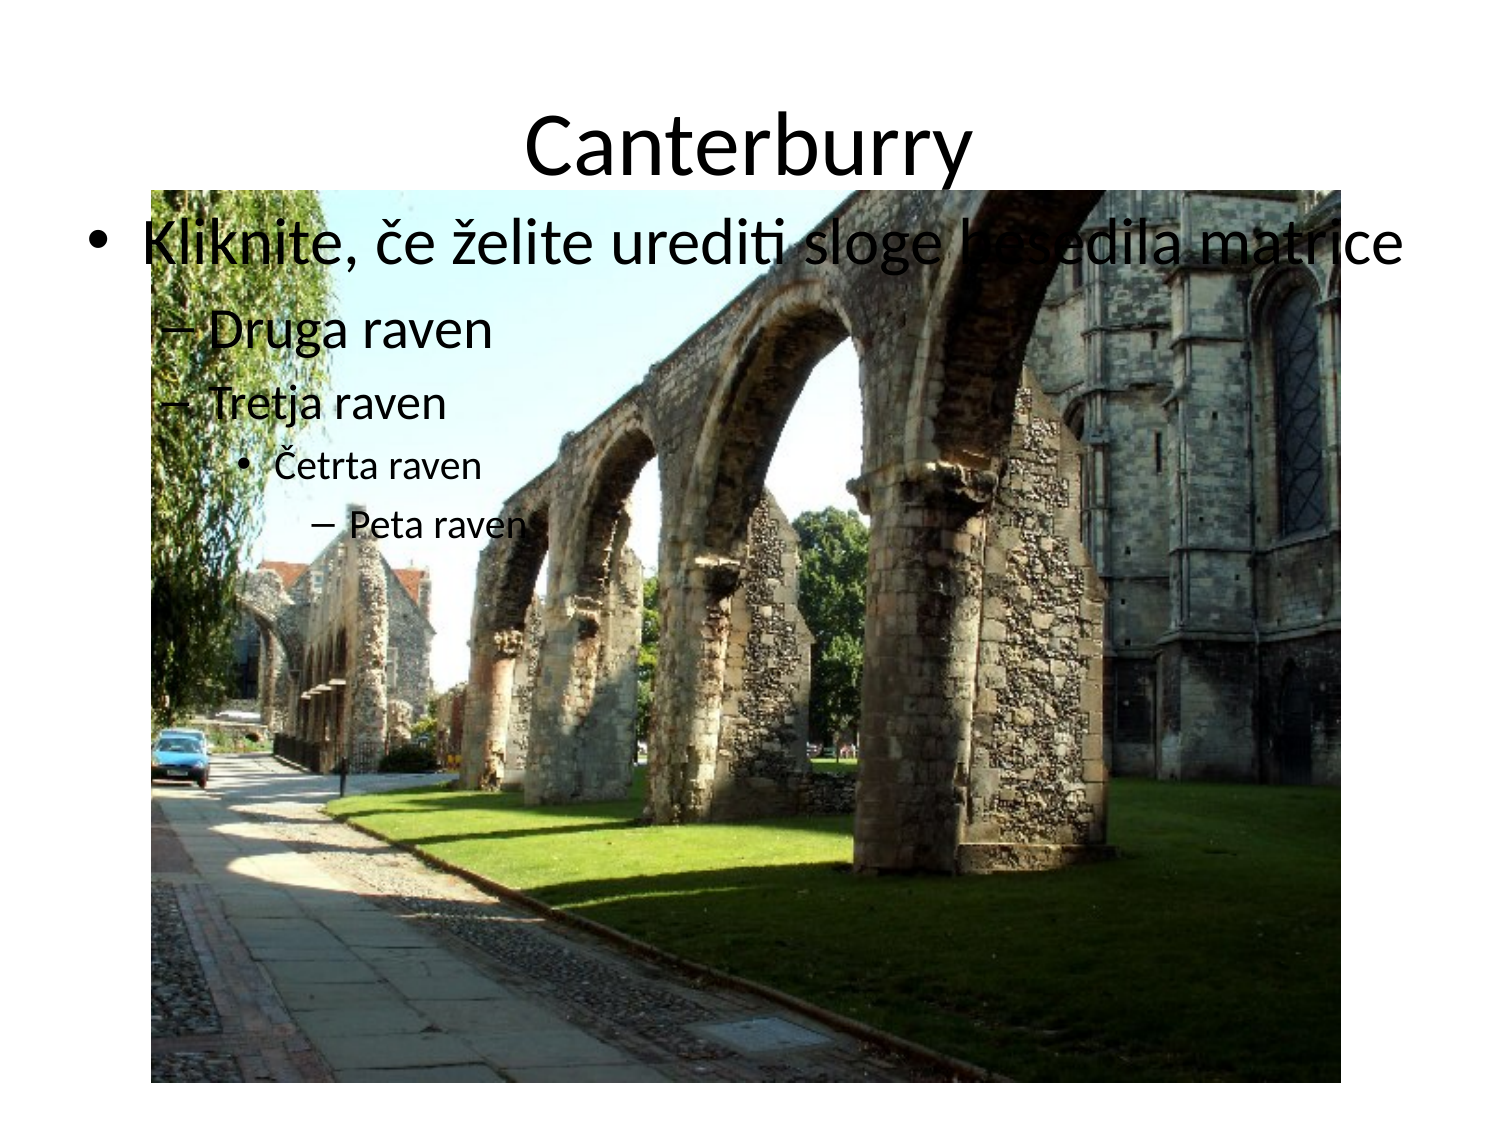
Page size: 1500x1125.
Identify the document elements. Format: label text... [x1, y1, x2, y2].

title Canterburry [75, 45, 1425, 233]
picture [151, 190, 1341, 1083]
